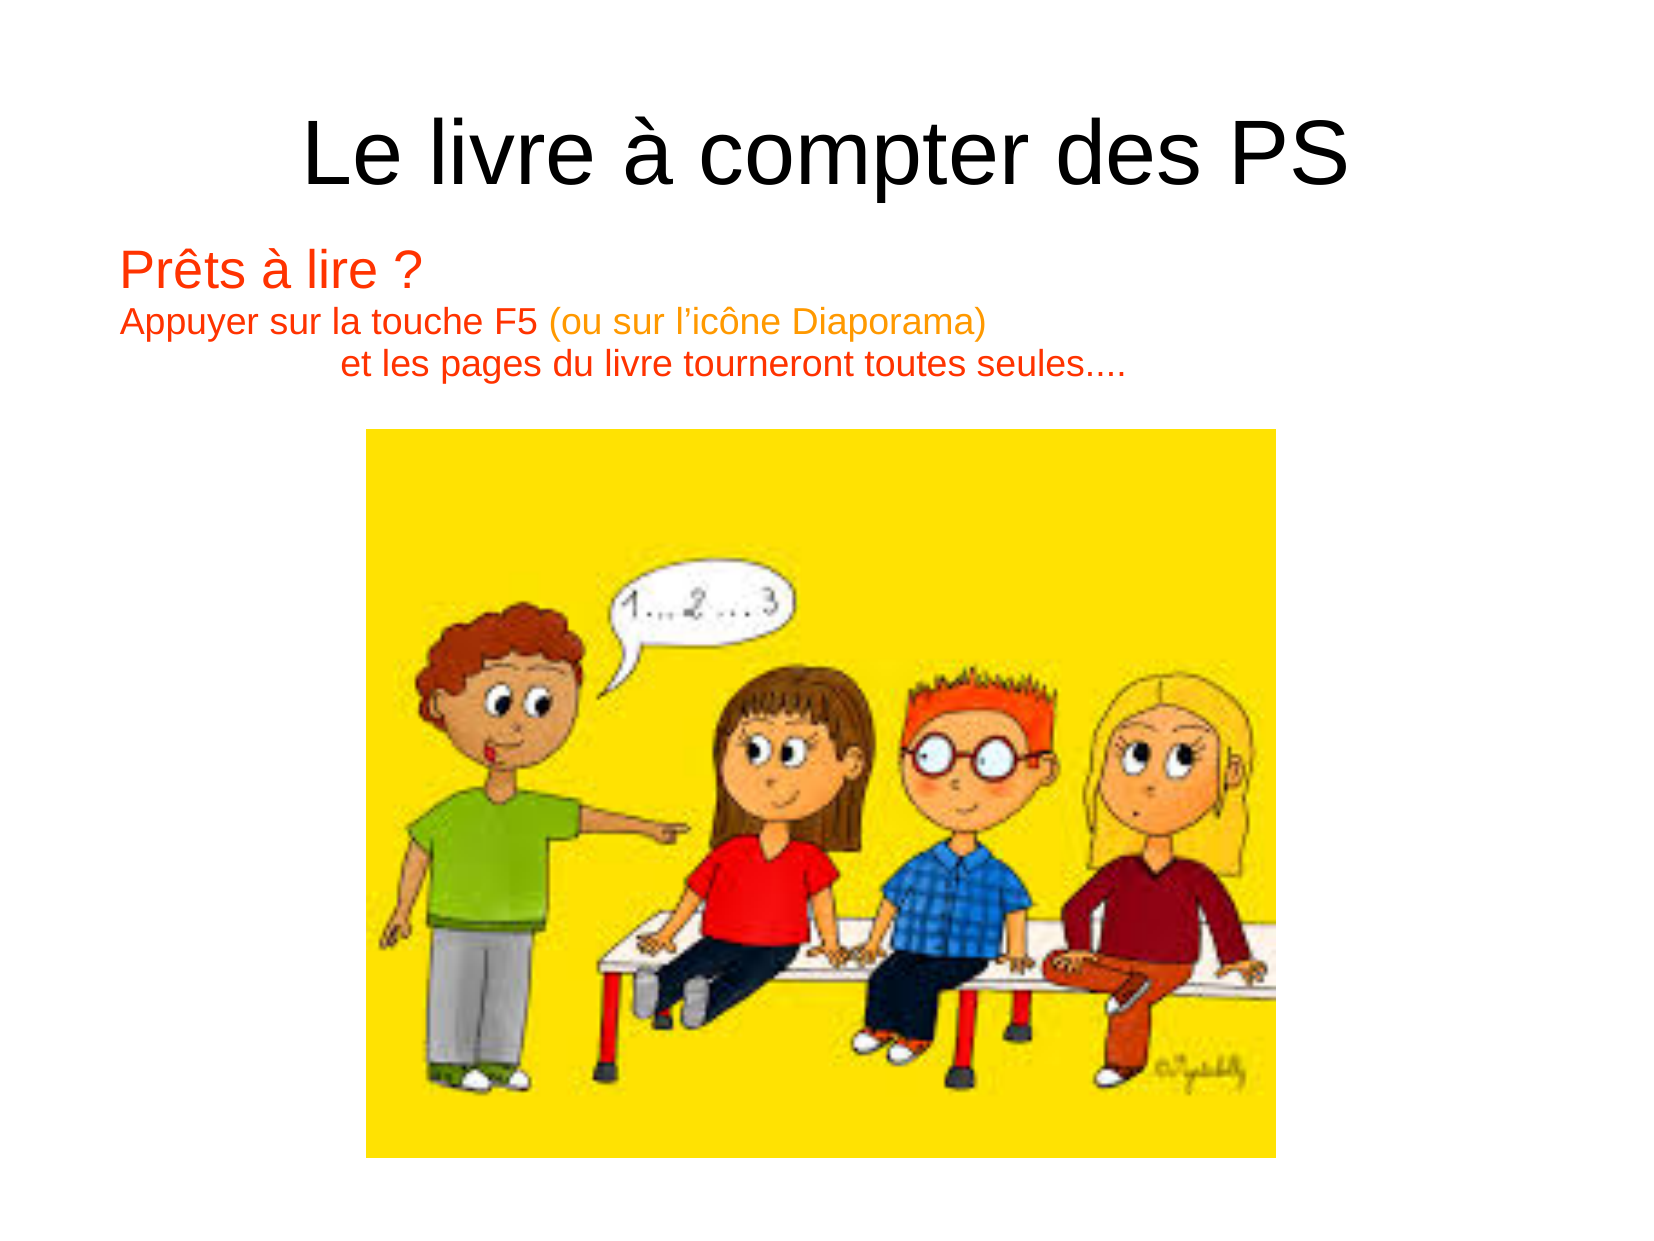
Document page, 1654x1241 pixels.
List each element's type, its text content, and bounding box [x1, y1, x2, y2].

picture [366, 429, 1276, 1158]
text_box Prêts à lire ? Appuyer sur la touche F5 (ou sur l’icône Diaporama) et les pages du livre tourneront toutes seules.... [105, 232, 1538, 392]
title Le livre à compter des PS [82, 49, 1571, 257]
